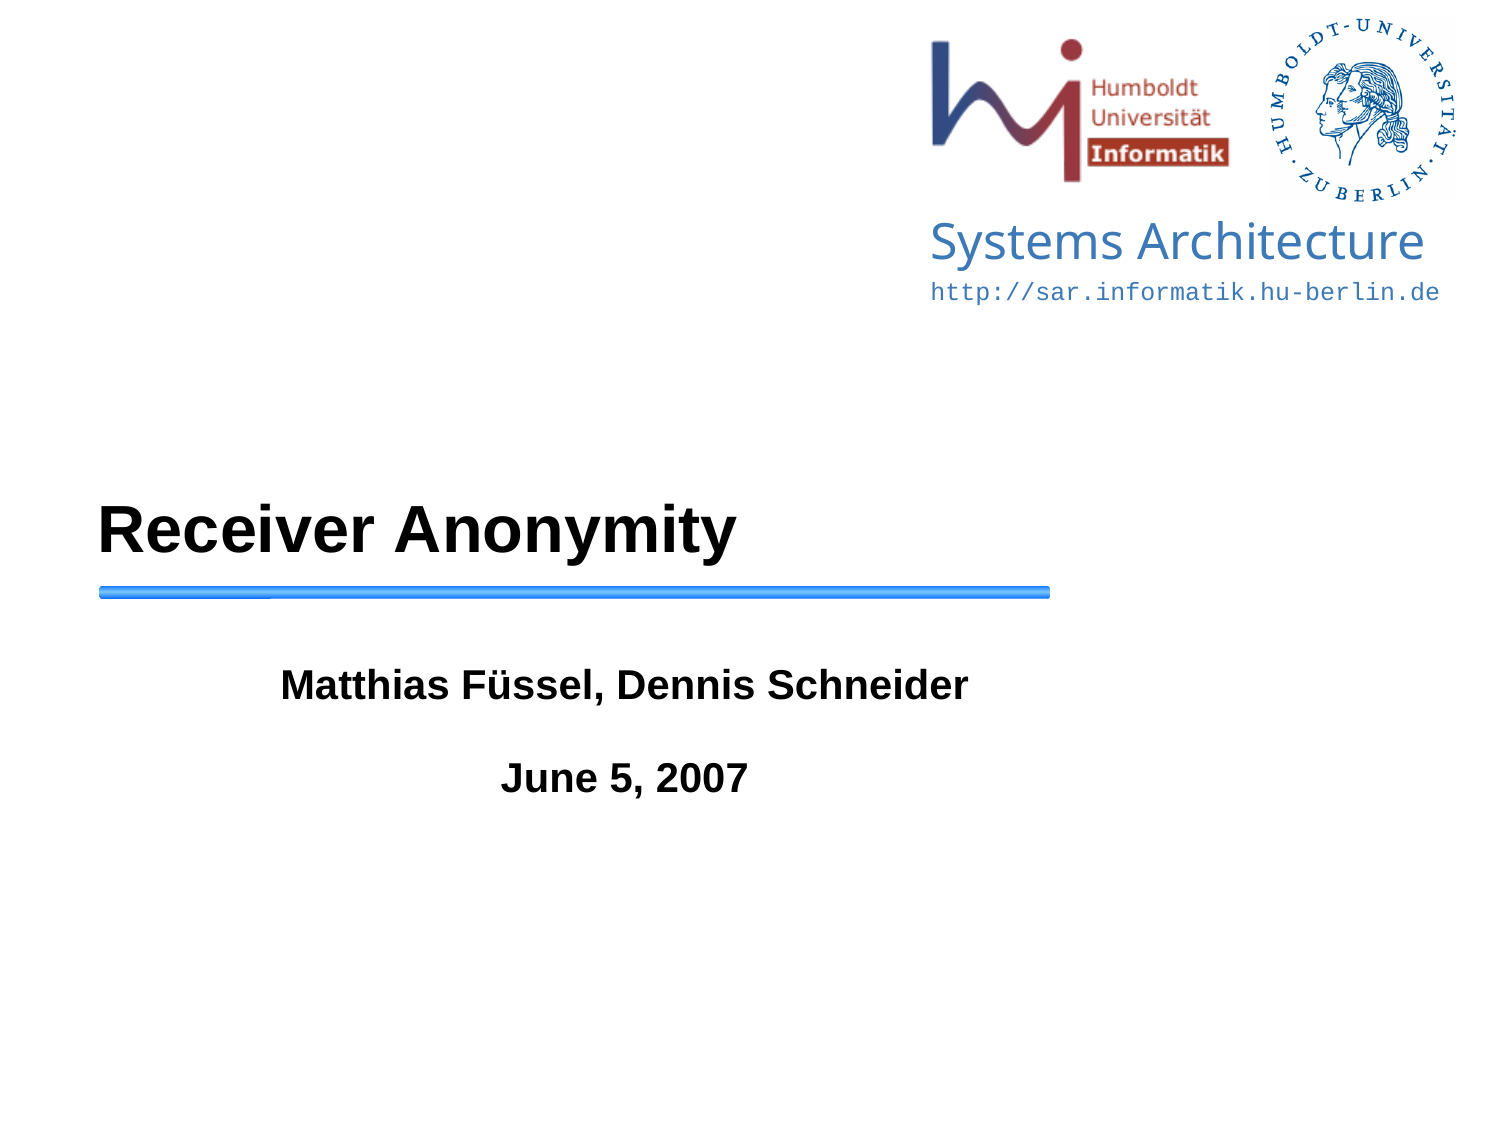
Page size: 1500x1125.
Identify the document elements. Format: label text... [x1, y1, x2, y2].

picture [922, 30, 1235, 187]
text_box Matthias Füssel, Dennis Schneider June 5, 2007 [99, 654, 1150, 942]
picture [1269, 18, 1456, 202]
title Receiver Anonymity [82, 408, 1098, 651]
